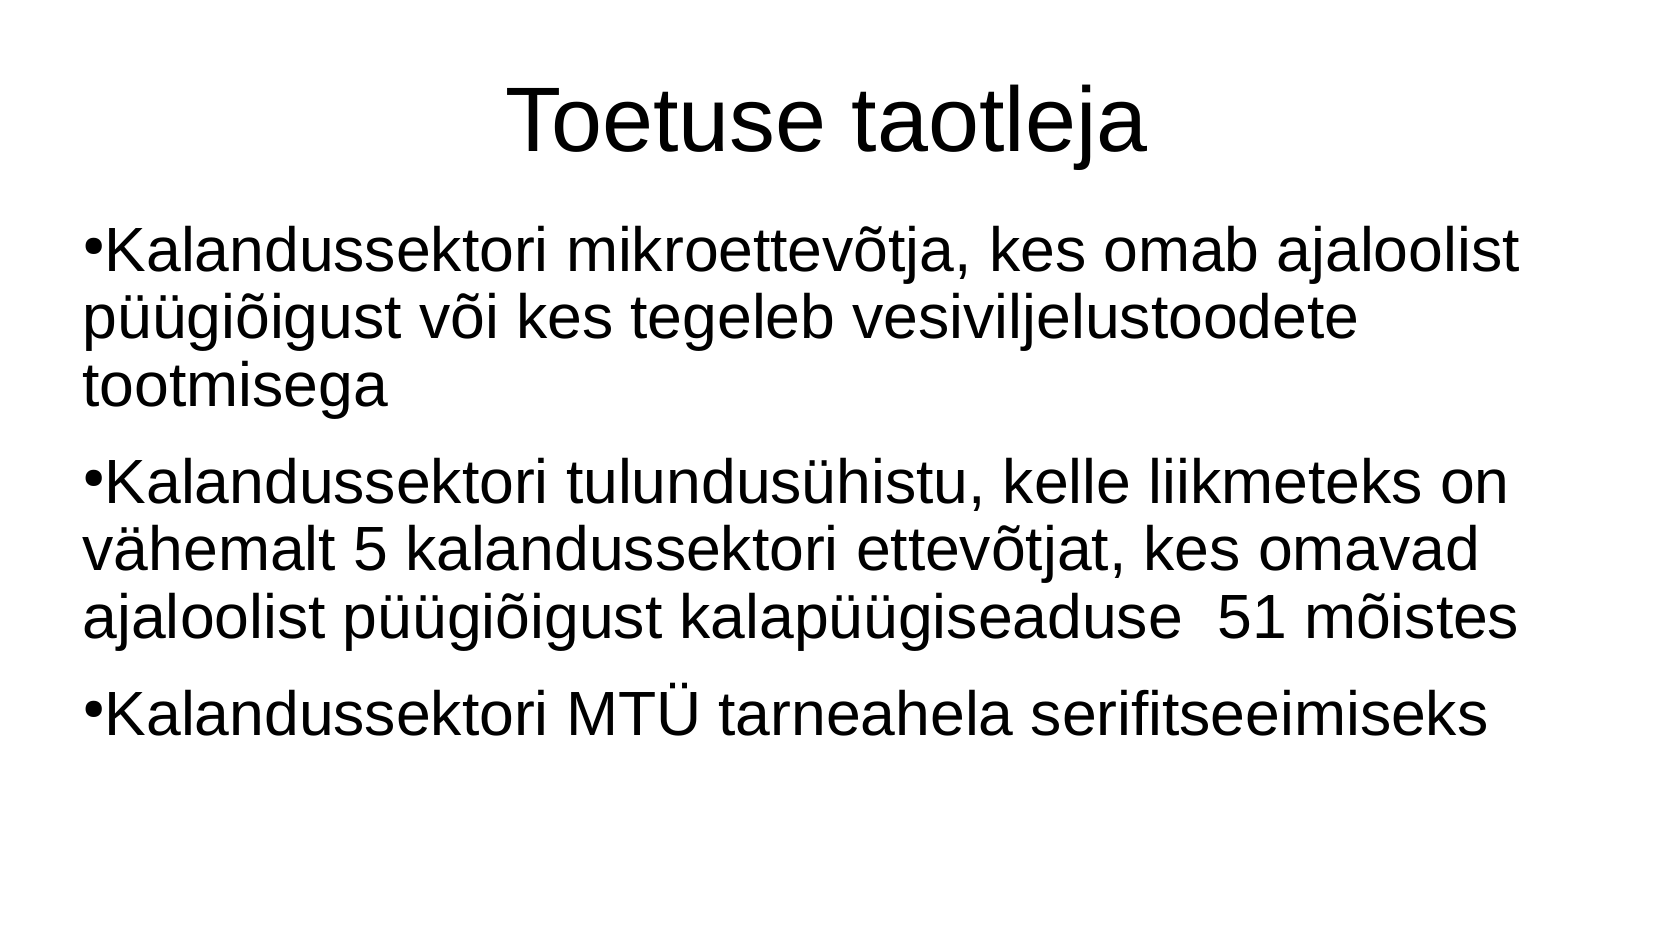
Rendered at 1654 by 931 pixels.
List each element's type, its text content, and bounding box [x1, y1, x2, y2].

title Toetuse taotleja [82, 37, 1571, 193]
list Kalandussektori mikroettevõtja, kes omab ajaloolist püügiõigust või kes tegeleb vesiviljelustoodete tootmisega Kalandussektori tulundusühistu, kelle liikmeteks on vähemalt 5 kalandussektori ettevõtjat, kes omavad ajaloolist püügiõigust kalapüügiseaduse 51 mõistes Kalandussektori MTÜ tarneahela serifitseeimiseks [82, 217, 1571, 758]
